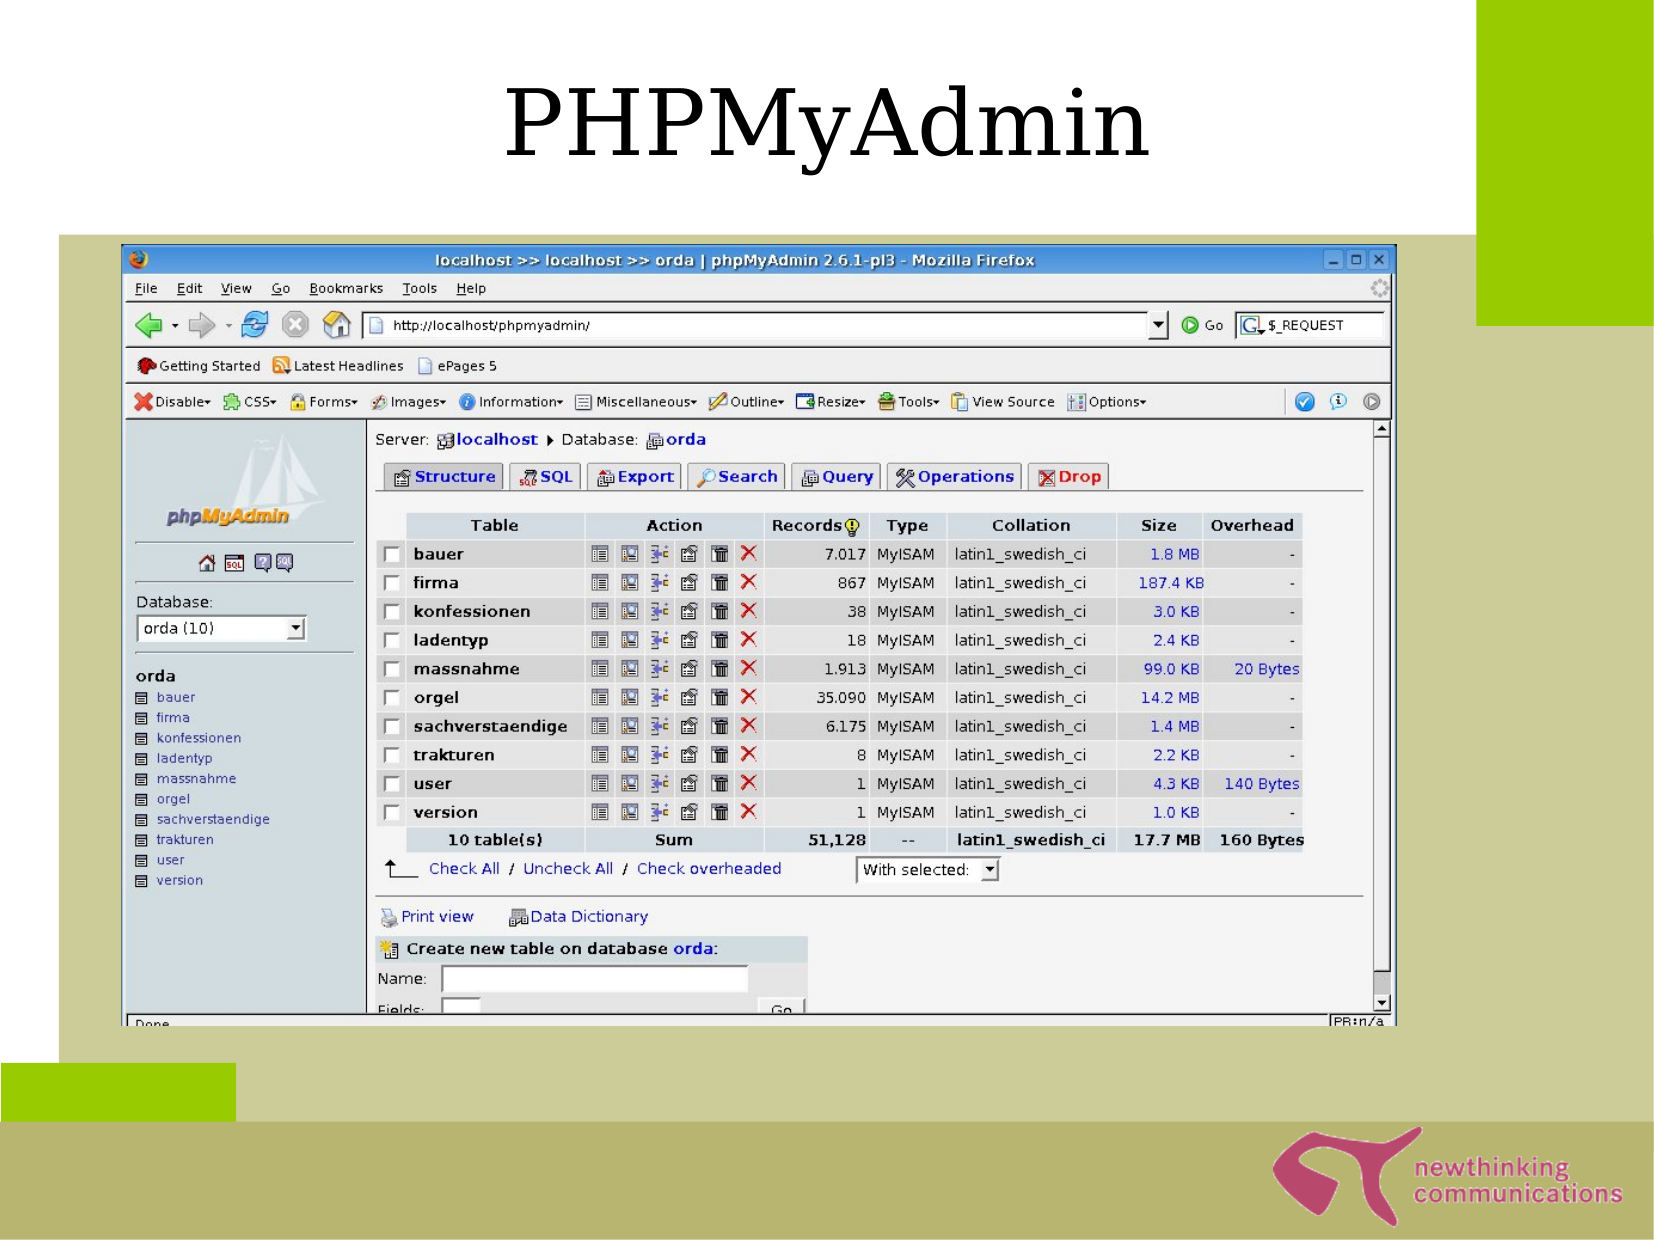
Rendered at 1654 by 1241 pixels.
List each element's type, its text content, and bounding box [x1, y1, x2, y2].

chart [121, 244, 1534, 1026]
picture [1273, 1127, 1641, 1241]
title PHPMyAdmin [121, 20, 1534, 228]
